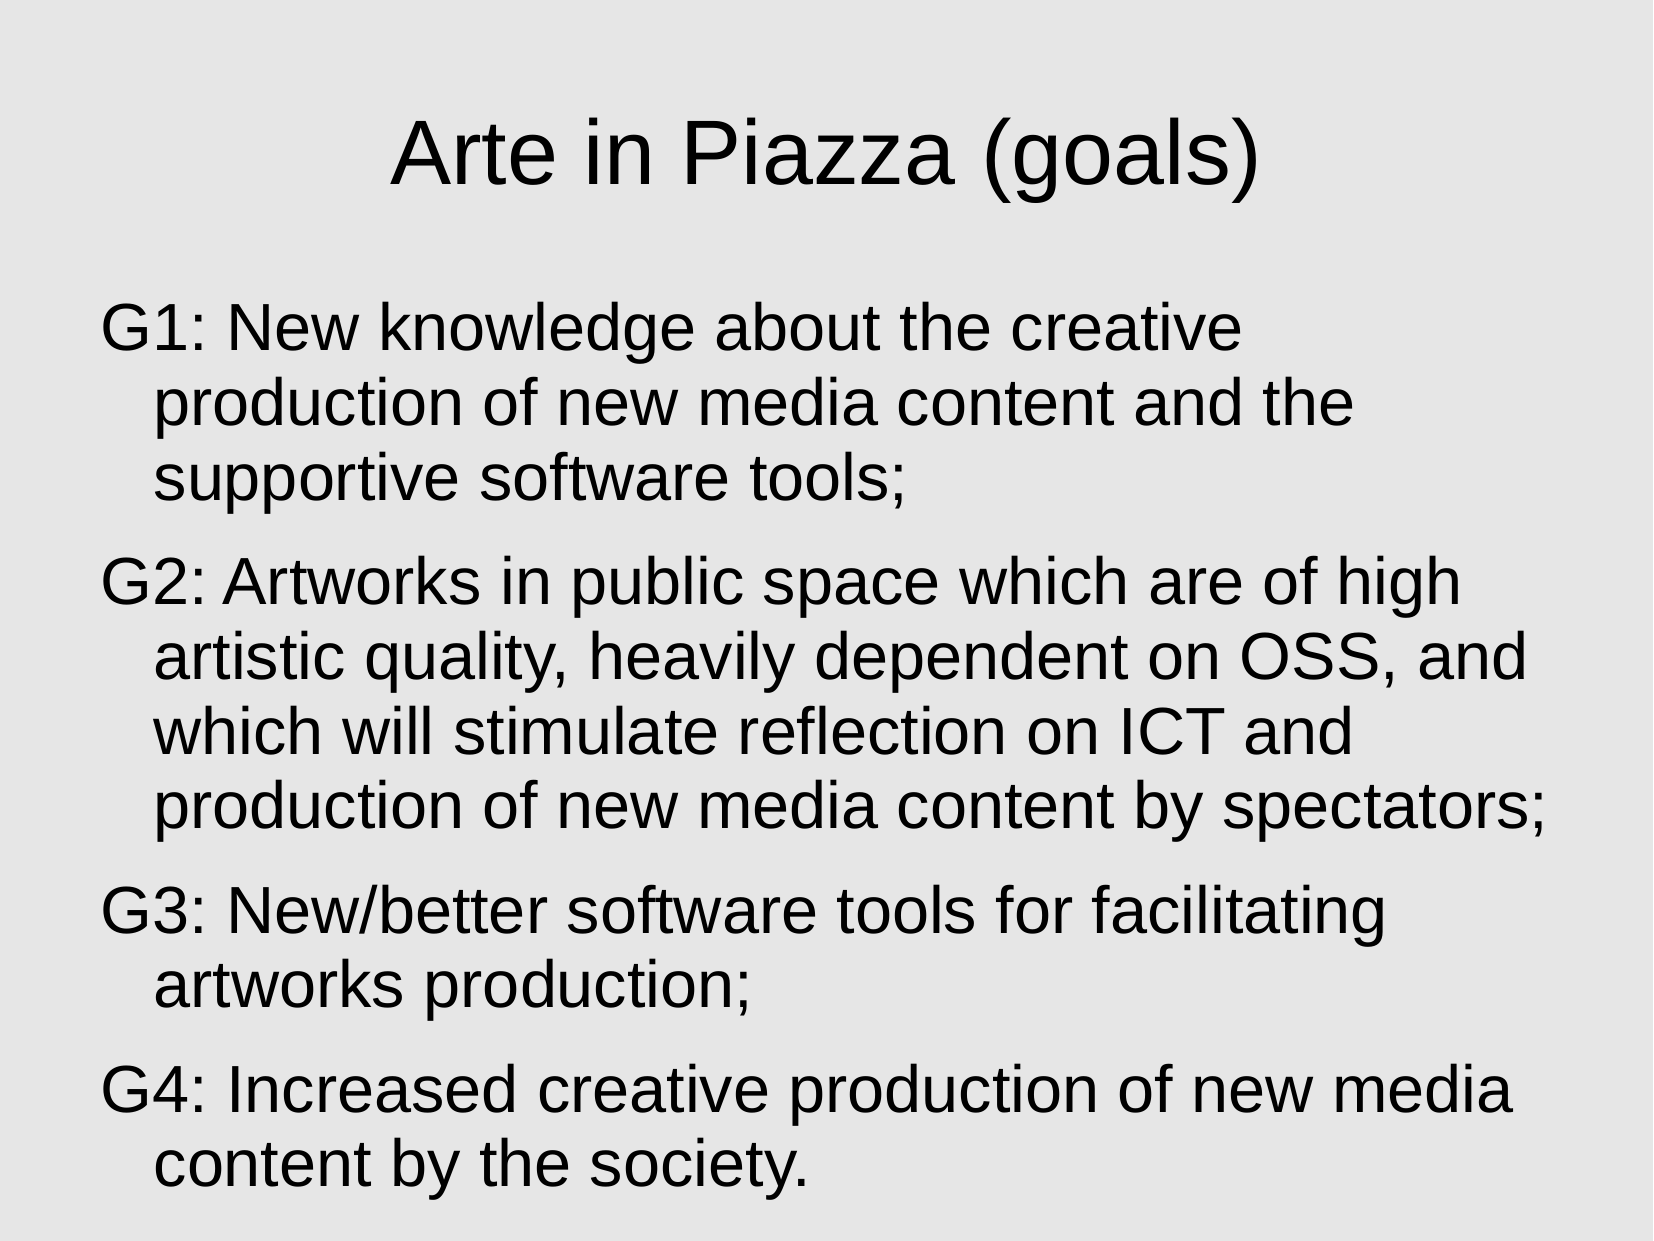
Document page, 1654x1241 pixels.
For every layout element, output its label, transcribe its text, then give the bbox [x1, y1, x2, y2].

list G1: New knowledge about the creative production of new media content and the supportive software tools; G2: Artworks in public space which are of high artistic quality, heavily dependent on OSS, and which will stimulate reflection on ICT and production of new media content by spectators; G3: New/better software tools for facilitating artworks production; G4: Increased creative production of new media content by the society. [82, 290, 1571, 1202]
title Arte in Piazza (goals) [82, 49, 1571, 257]
